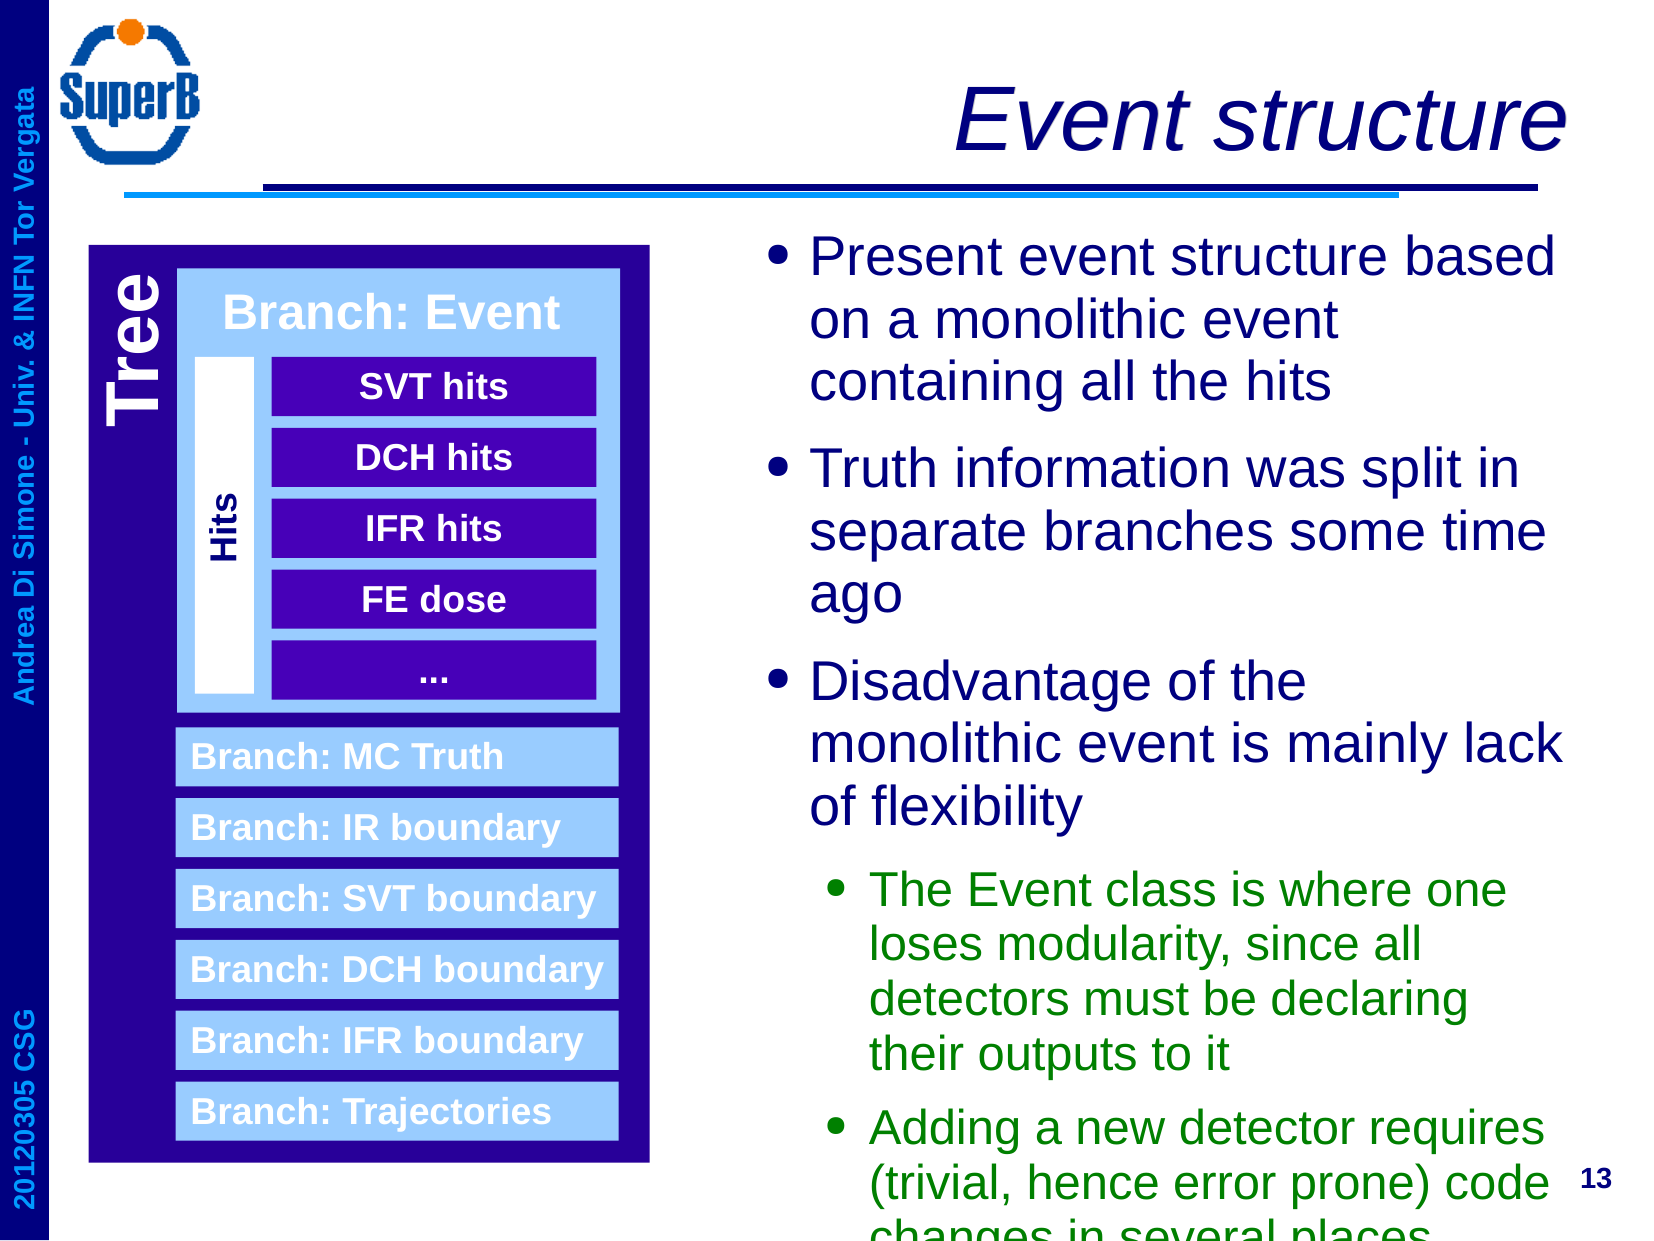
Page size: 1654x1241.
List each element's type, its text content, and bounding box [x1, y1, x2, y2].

text_box Branch: MC Truth [175, 727, 619, 787]
text_box FE dose [271, 569, 597, 629]
text_box Tree [82, 218, 182, 443]
text_box Branch: Event [207, 276, 576, 348]
picture [51, 16, 208, 170]
text_box SVT hits [271, 356, 597, 417]
text_box IFR hits [271, 498, 597, 558]
text_box Hits [194, 478, 252, 579]
list Present event structure based on a monolithic event containing all the hits Truth information was split in separate branches some time ago Disadvantage of the monolithic event is mainly lack of flexibility The Event class is where one loses modularity, since all detectors must be declaring their outputs to it Adding a new detector requires (trivial, hence error prone) code changes in several places across three packages BrnCore, BrnApp, BrnXXX [750, 225, 1571, 1241]
text_box DCH hits [271, 427, 597, 487]
text_box Branch: Trajectories [175, 1081, 619, 1141]
text_box Branch: IFR boundary [175, 1010, 619, 1070]
text_box [88, 244, 650, 1163]
text_box Branch: SVT boundary [175, 868, 619, 929]
title Event structure [82, 49, 1571, 188]
text_box Branch: DCH boundary [175, 939, 619, 999]
text_box ... [271, 640, 597, 700]
text_box Branch: IR boundary [175, 798, 619, 858]
